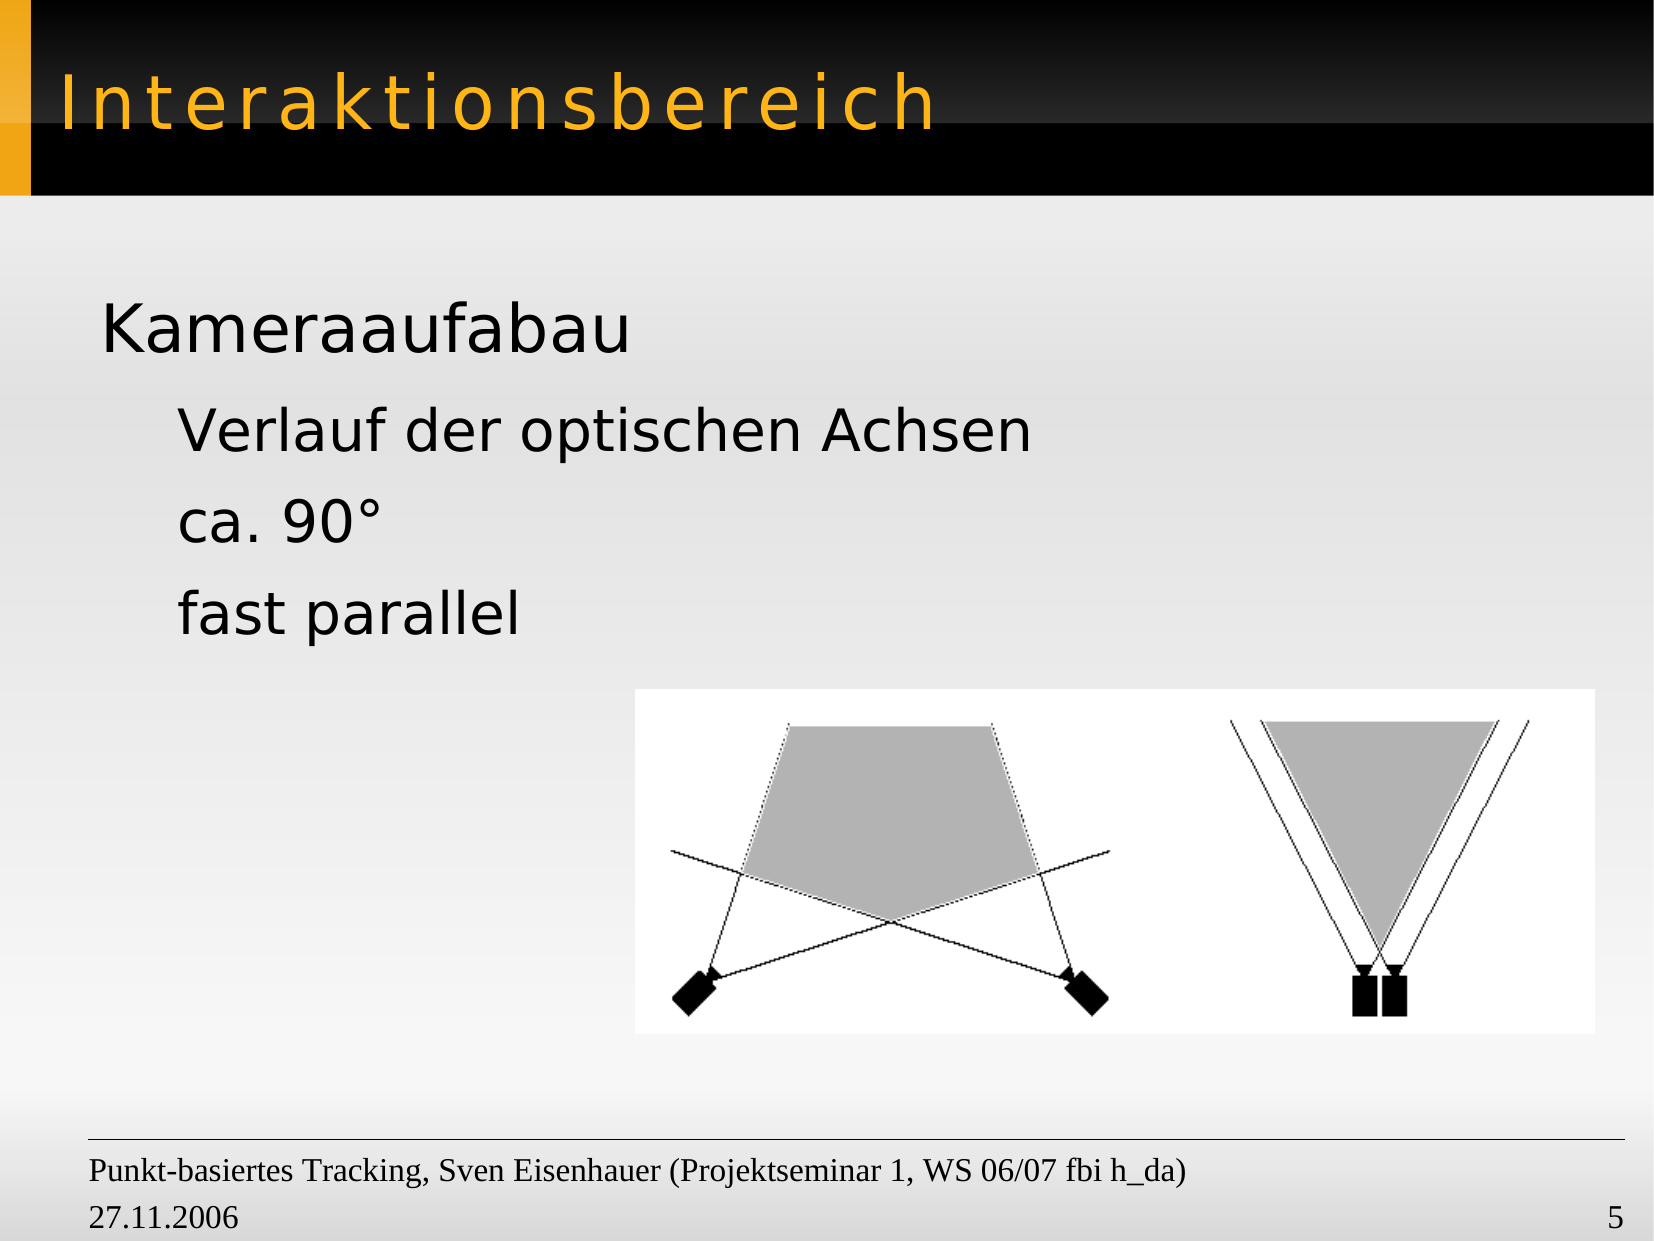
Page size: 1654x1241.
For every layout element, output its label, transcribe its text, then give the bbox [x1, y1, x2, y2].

picture [0, 0, 1654, 1241]
title Interaktionsbereich [59, 29, 1270, 178]
list Kameraaufabau Verlauf der optischen Achsen ca. 90° fast parallel [82, 290, 1241, 1094]
